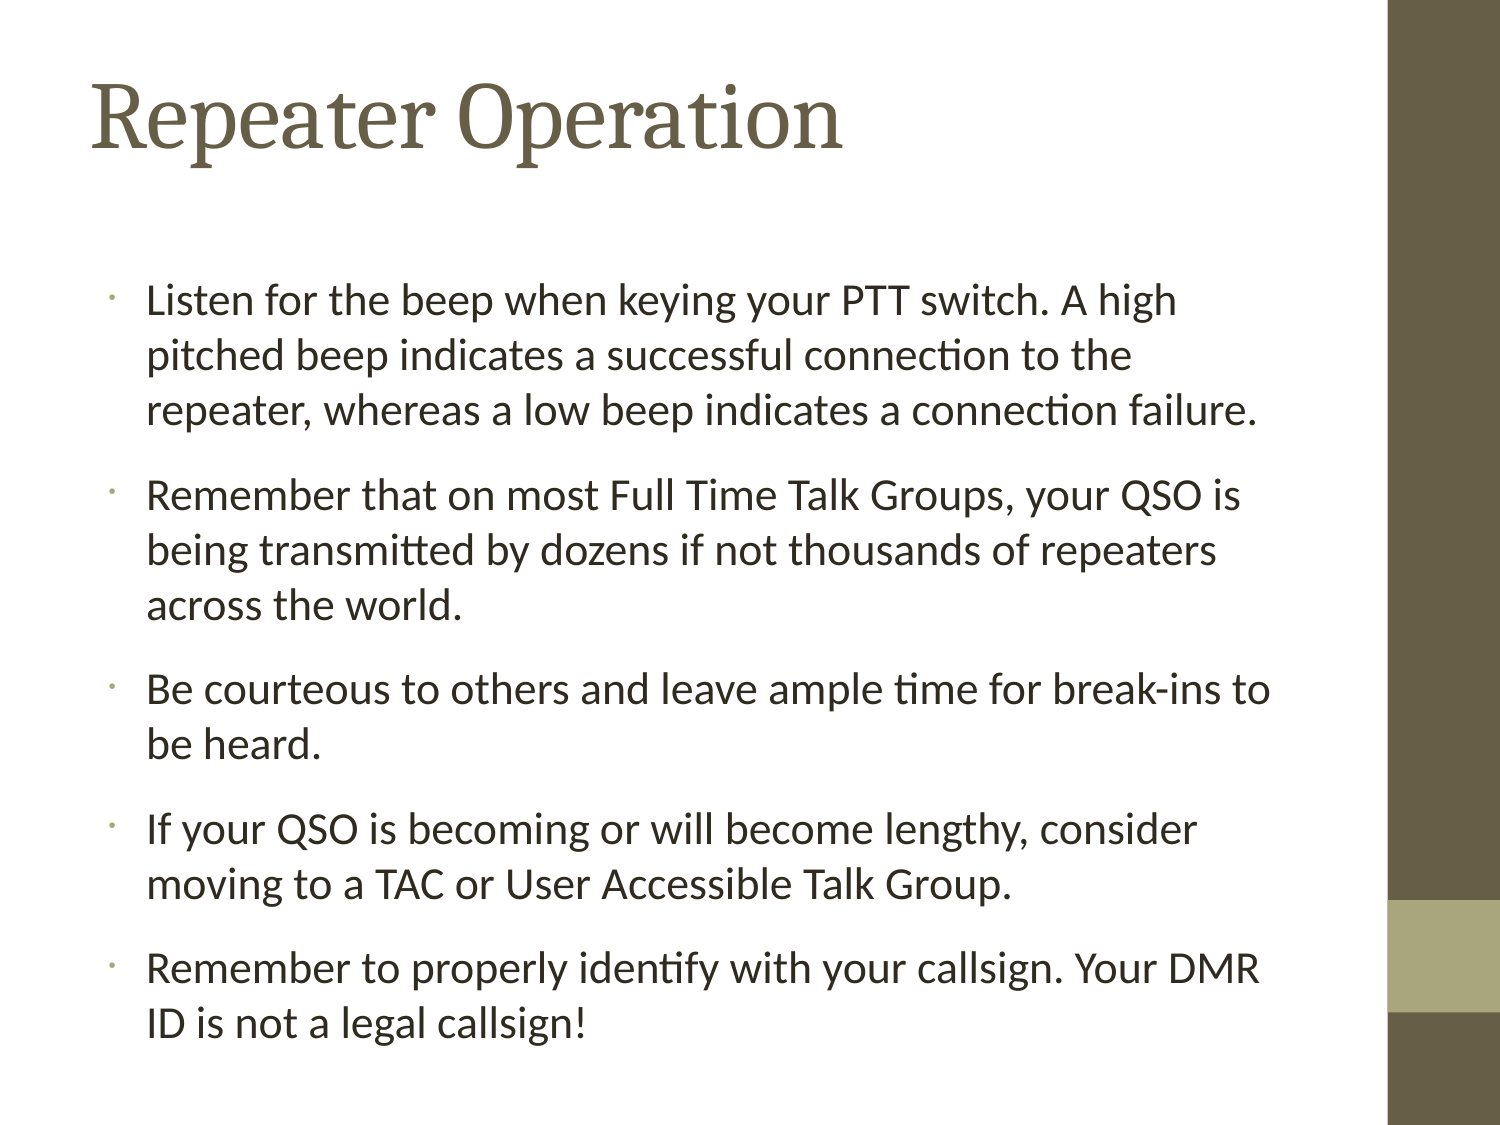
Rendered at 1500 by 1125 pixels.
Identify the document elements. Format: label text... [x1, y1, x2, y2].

title Repeater Operation [75, 45, 1325, 233]
list Listen for the beep when keying your PTT switch. A high pitched beep indicates a successful connection to the repeater, whereas a low beep indicates a connection failure. Remember that on most Full Time Talk Groups, your QSO is being transmitted by dozens if not thousands of repeaters across the world. Be courteous to others and leave ample time for break-ins to be heard. If your QSO is becoming or will become lengthy, consider moving to a TAC or User Accessible Talk Group. Remember to properly identify with your callsign. Your DMR ID is not a legal callsign! [75, 262, 1325, 1050]
